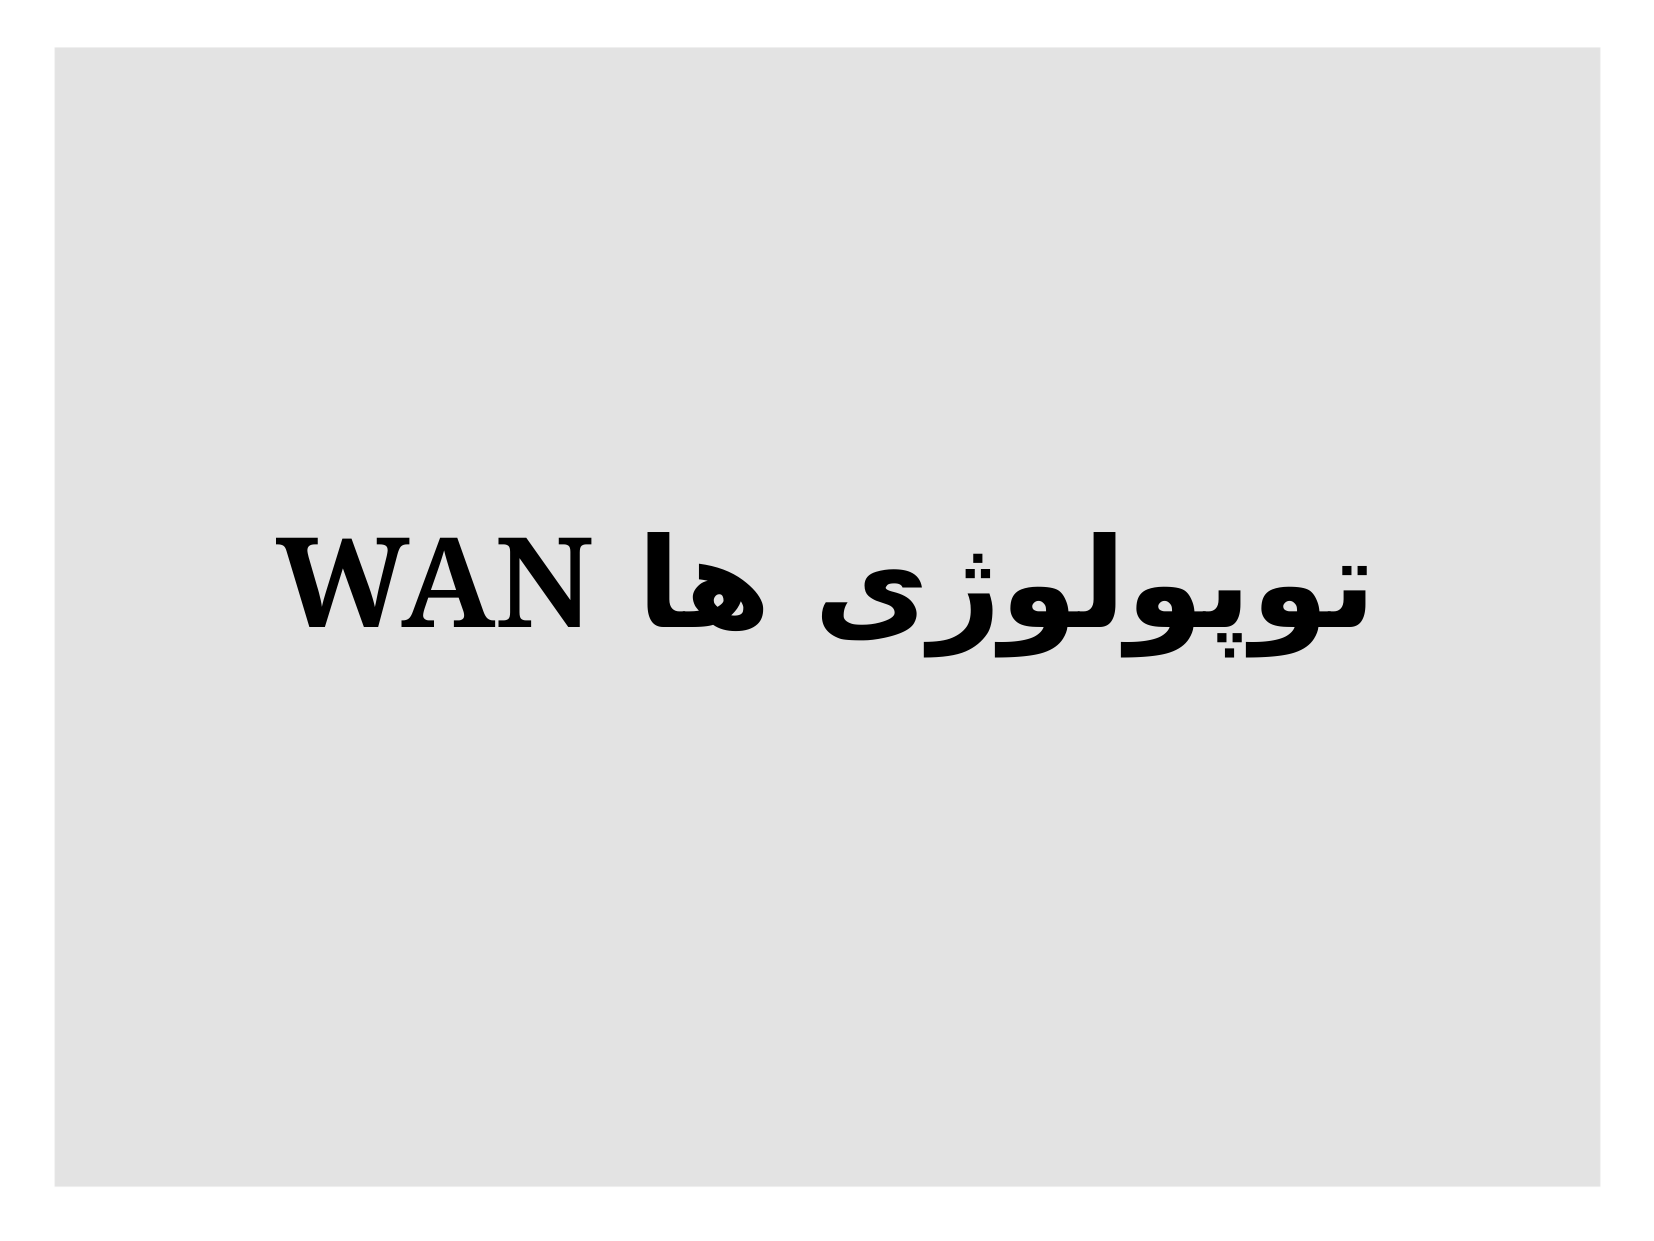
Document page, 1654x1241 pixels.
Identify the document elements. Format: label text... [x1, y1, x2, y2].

subtitle توپولوژی ها WAN [82, 49, 1571, 1109]
picture [0, 0, 1654, 1241]
